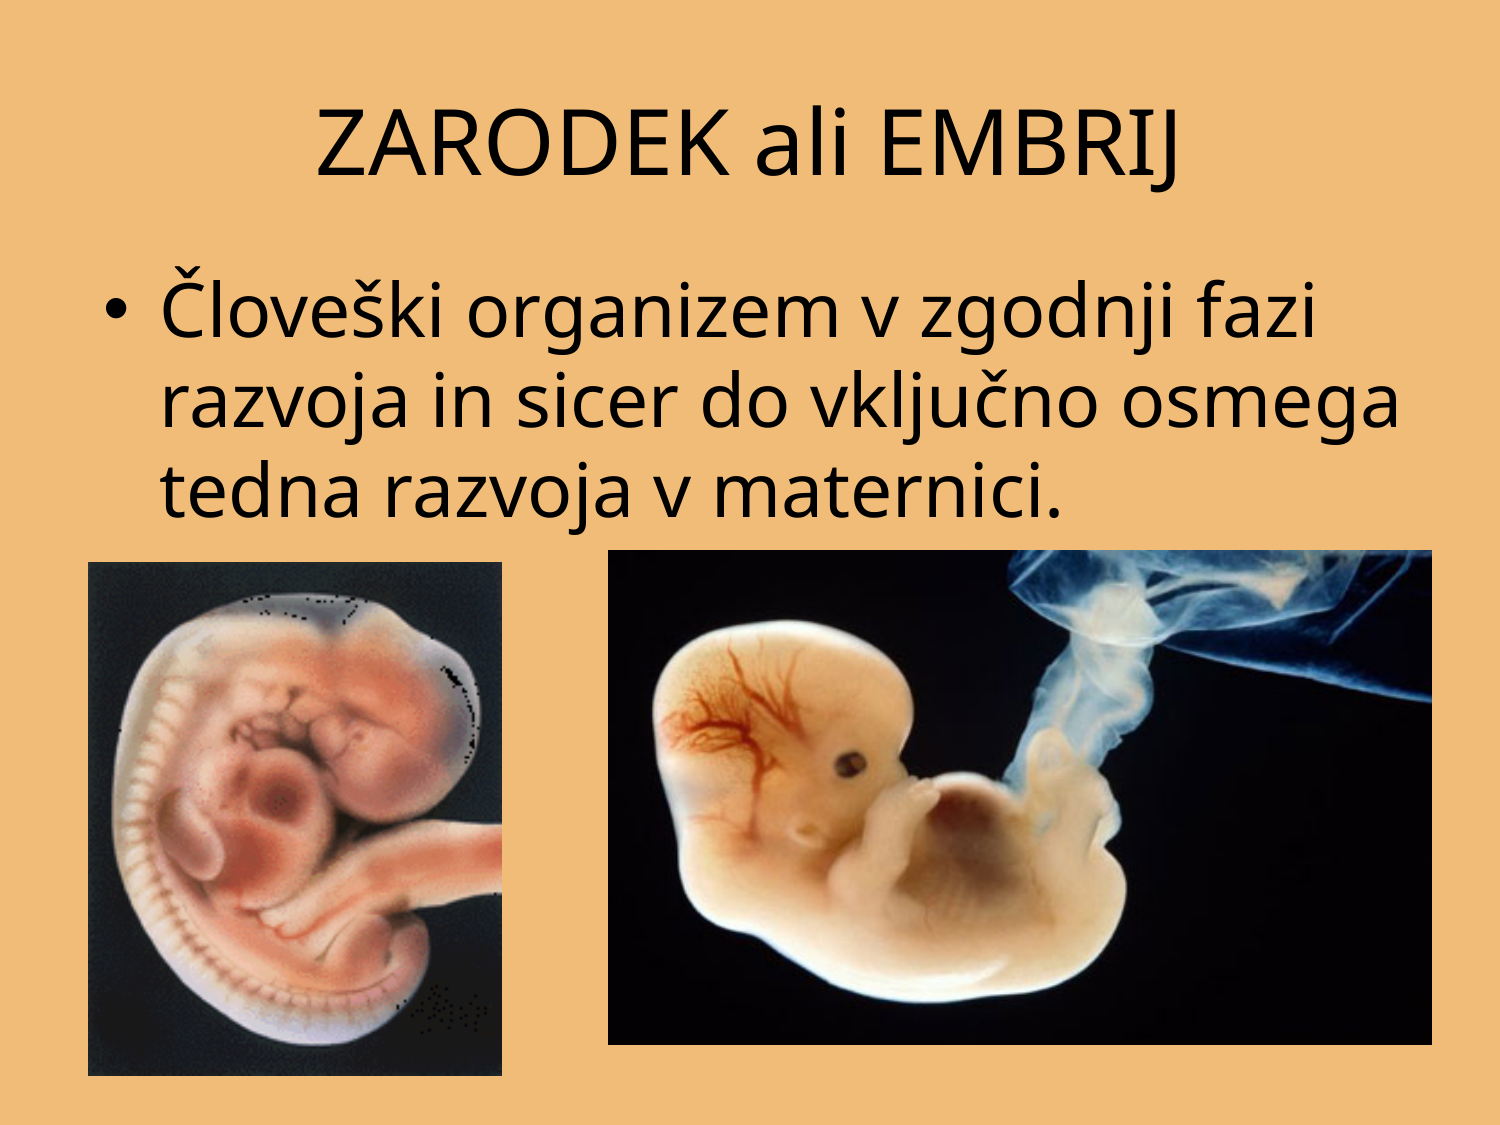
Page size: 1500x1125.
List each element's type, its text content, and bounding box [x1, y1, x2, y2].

title ZARODEK ali EMBRIJ [75, 45, 1425, 233]
list Človeški organizem v zgodnji fazi razvoja in sicer do vključno osmega tedna razvoja v maternici. [88, 255, 1439, 998]
picture [608, 550, 1432, 1045]
picture [88, 562, 502, 1076]
